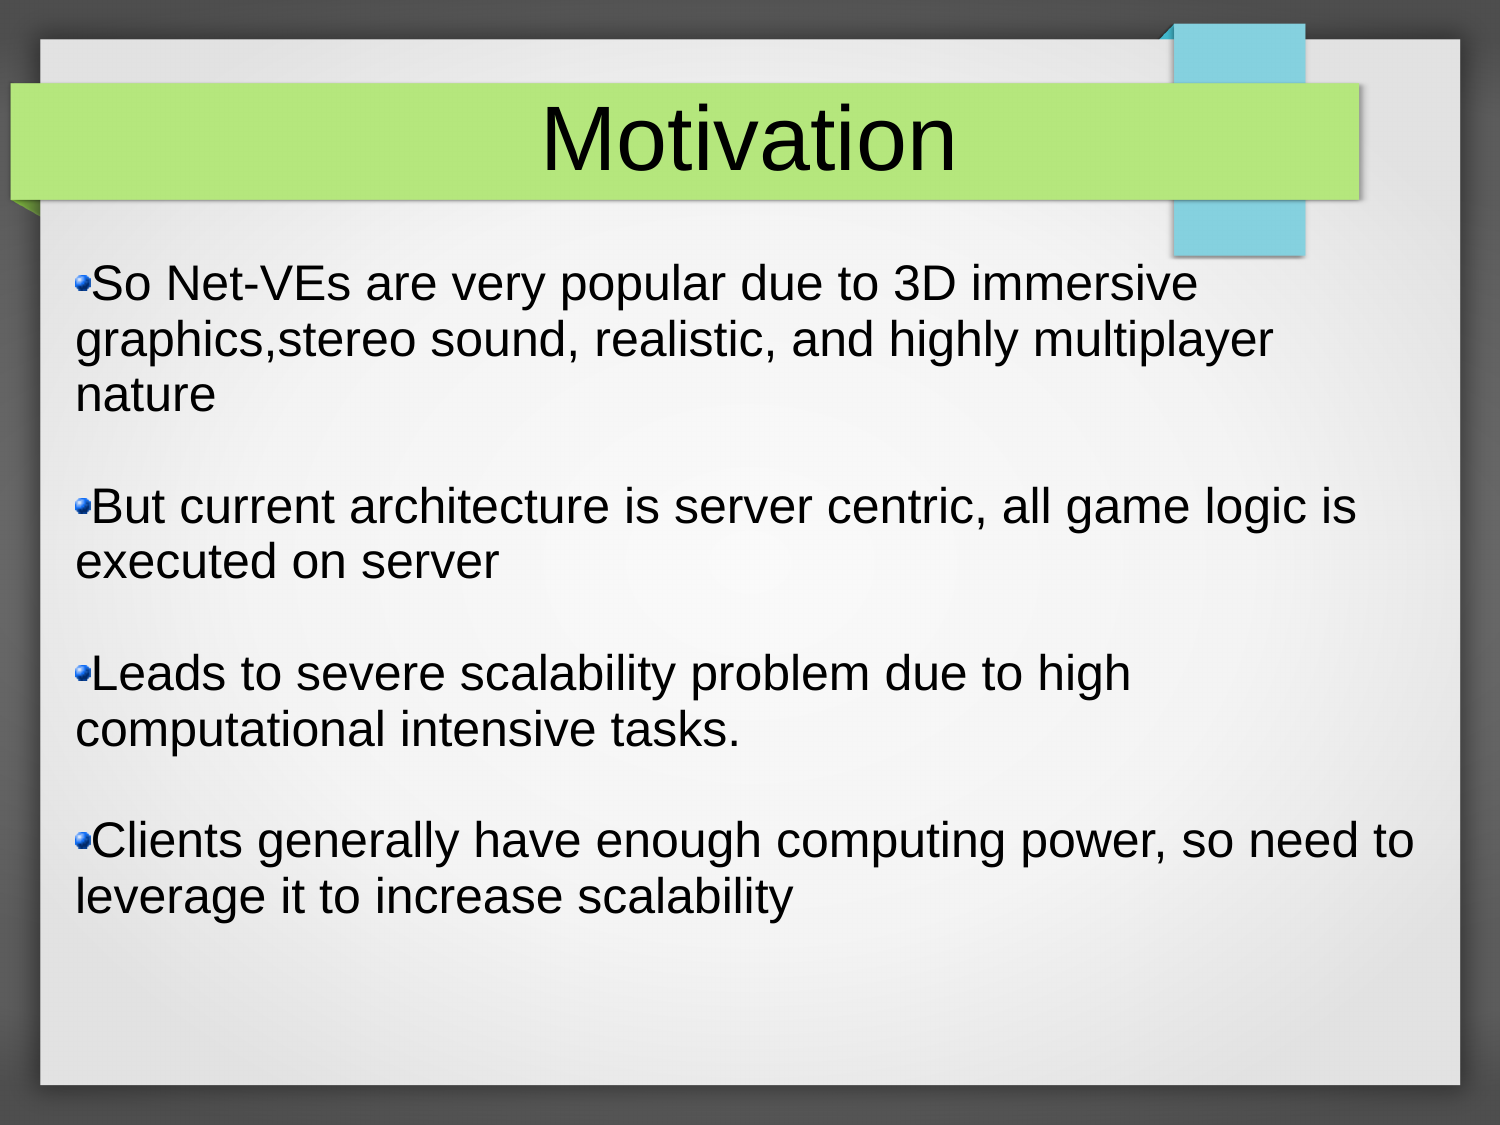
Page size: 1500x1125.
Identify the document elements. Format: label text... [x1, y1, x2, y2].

picture [0, 0, 1500, 1125]
subtitle So Net-VEs are very popular due to 3D immersive graphics,stereo sound, realistic, and highly multiplayer nature But current architecture is server centric, all game logic is executed on server Leads to severe scalability problem due to high computational intensive tasks. Clients generally have enough computing power, so need to leverage it to increase scalability [75, 254, 1425, 924]
title Motivation [75, 44, 1425, 233]
